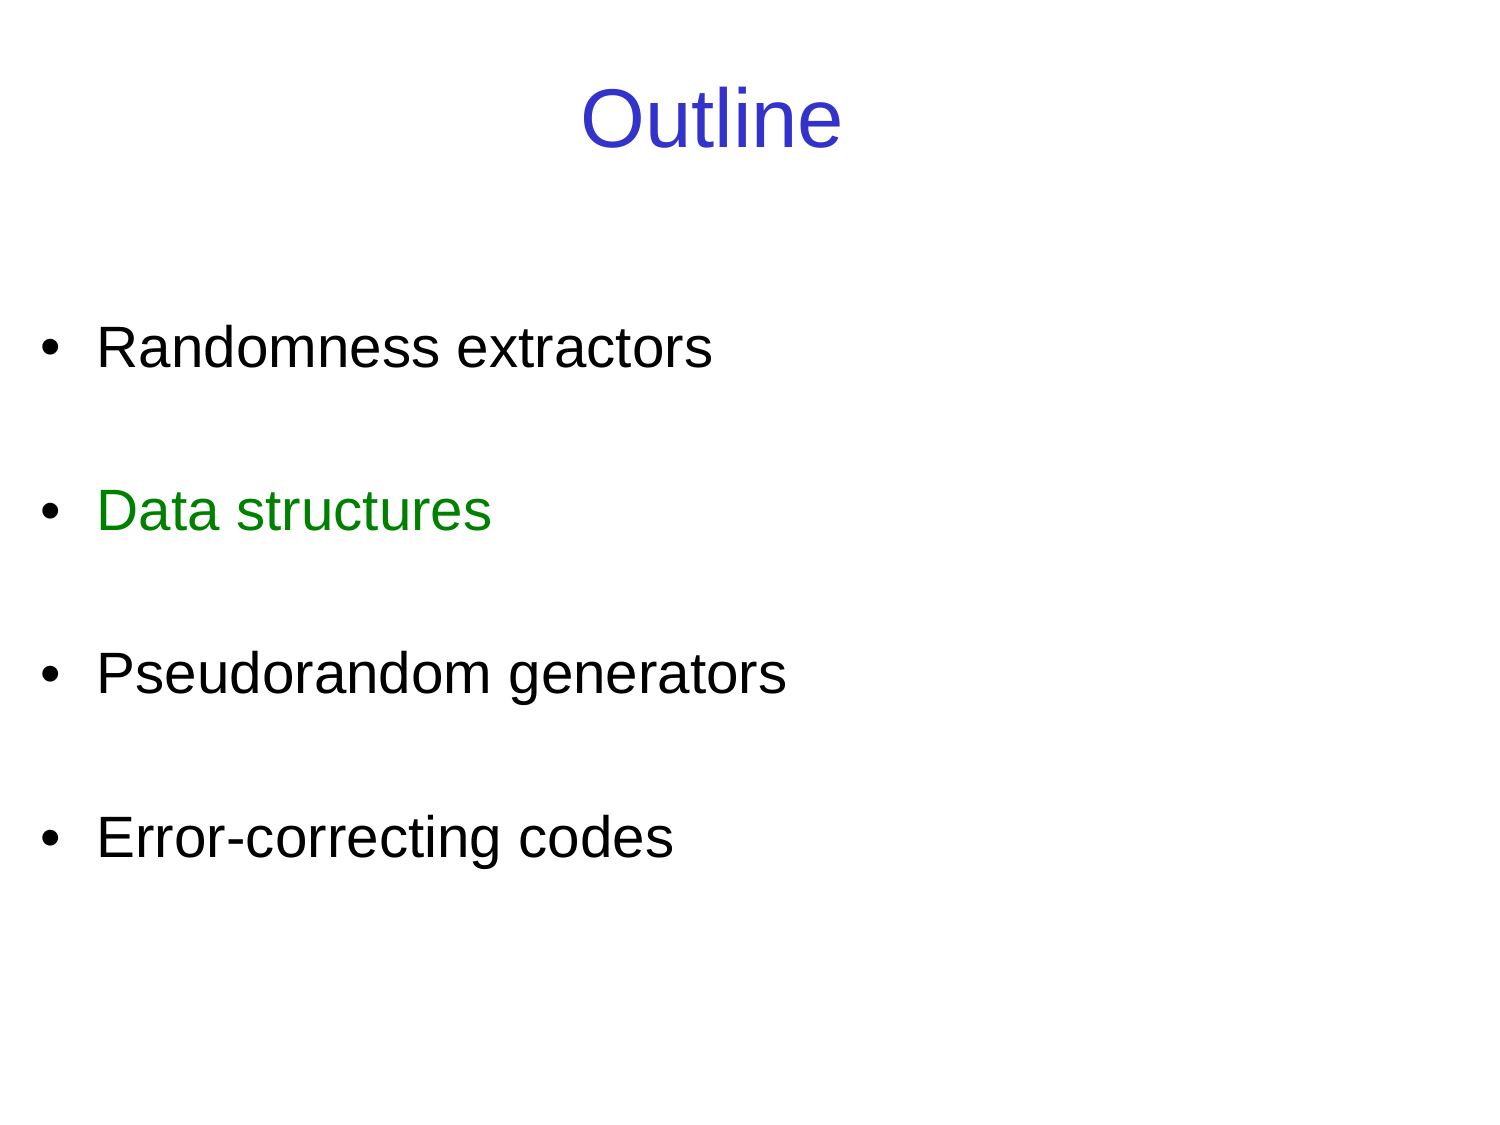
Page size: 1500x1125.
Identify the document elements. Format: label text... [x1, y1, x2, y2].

title Outline [75, 24, 1351, 213]
list Randomness extractors Data structures Pseudorandom generators Error-correcting codes [25, 224, 1500, 976]
